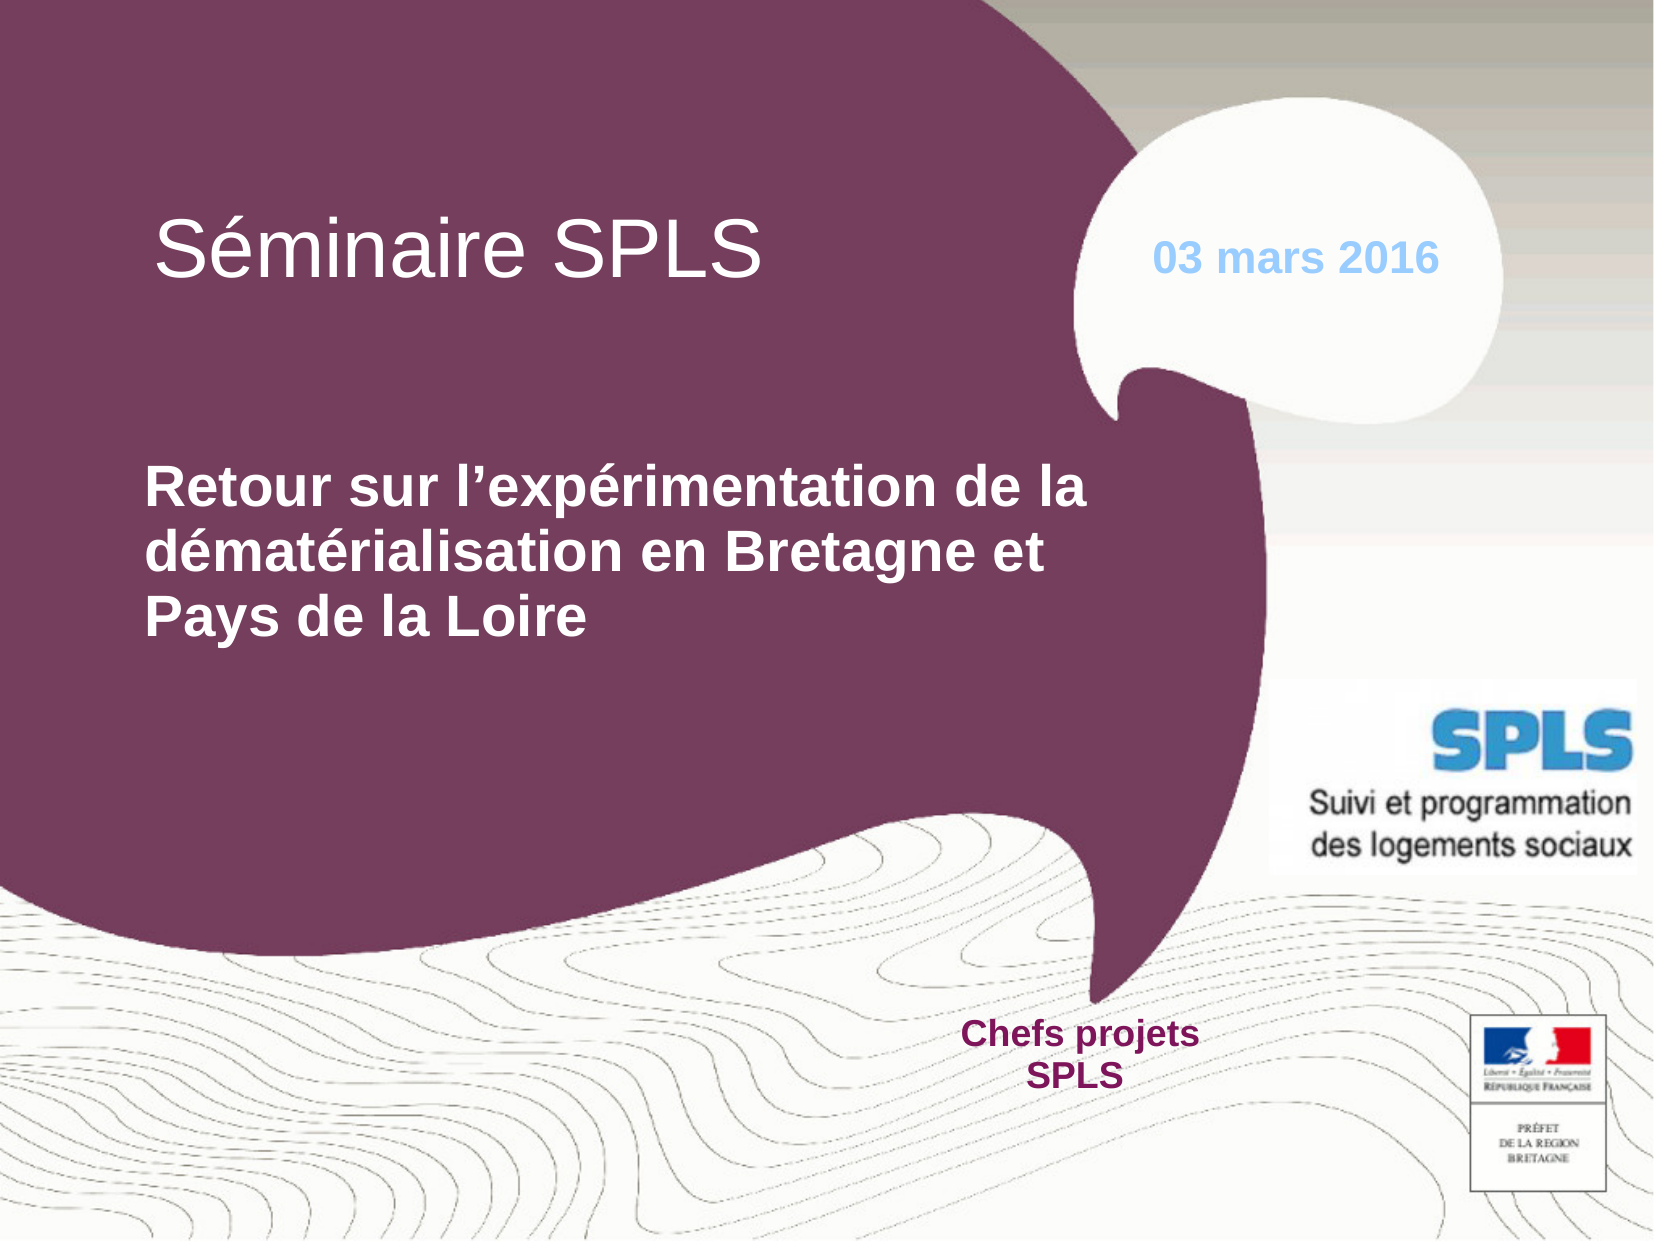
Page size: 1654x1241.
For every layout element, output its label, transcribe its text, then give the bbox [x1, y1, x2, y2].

text_box Retour sur l’expérimentation de la dématérialisation en Bretagne et Pays de la Loire [100, 446, 1193, 714]
subtitle 03 mars 2016 [1091, 173, 1502, 342]
picture [0, 0, 1654, 1241]
text_box Chefs projets SPLS [899, 1004, 1262, 1104]
title Séminaire SPLS [124, 93, 989, 405]
